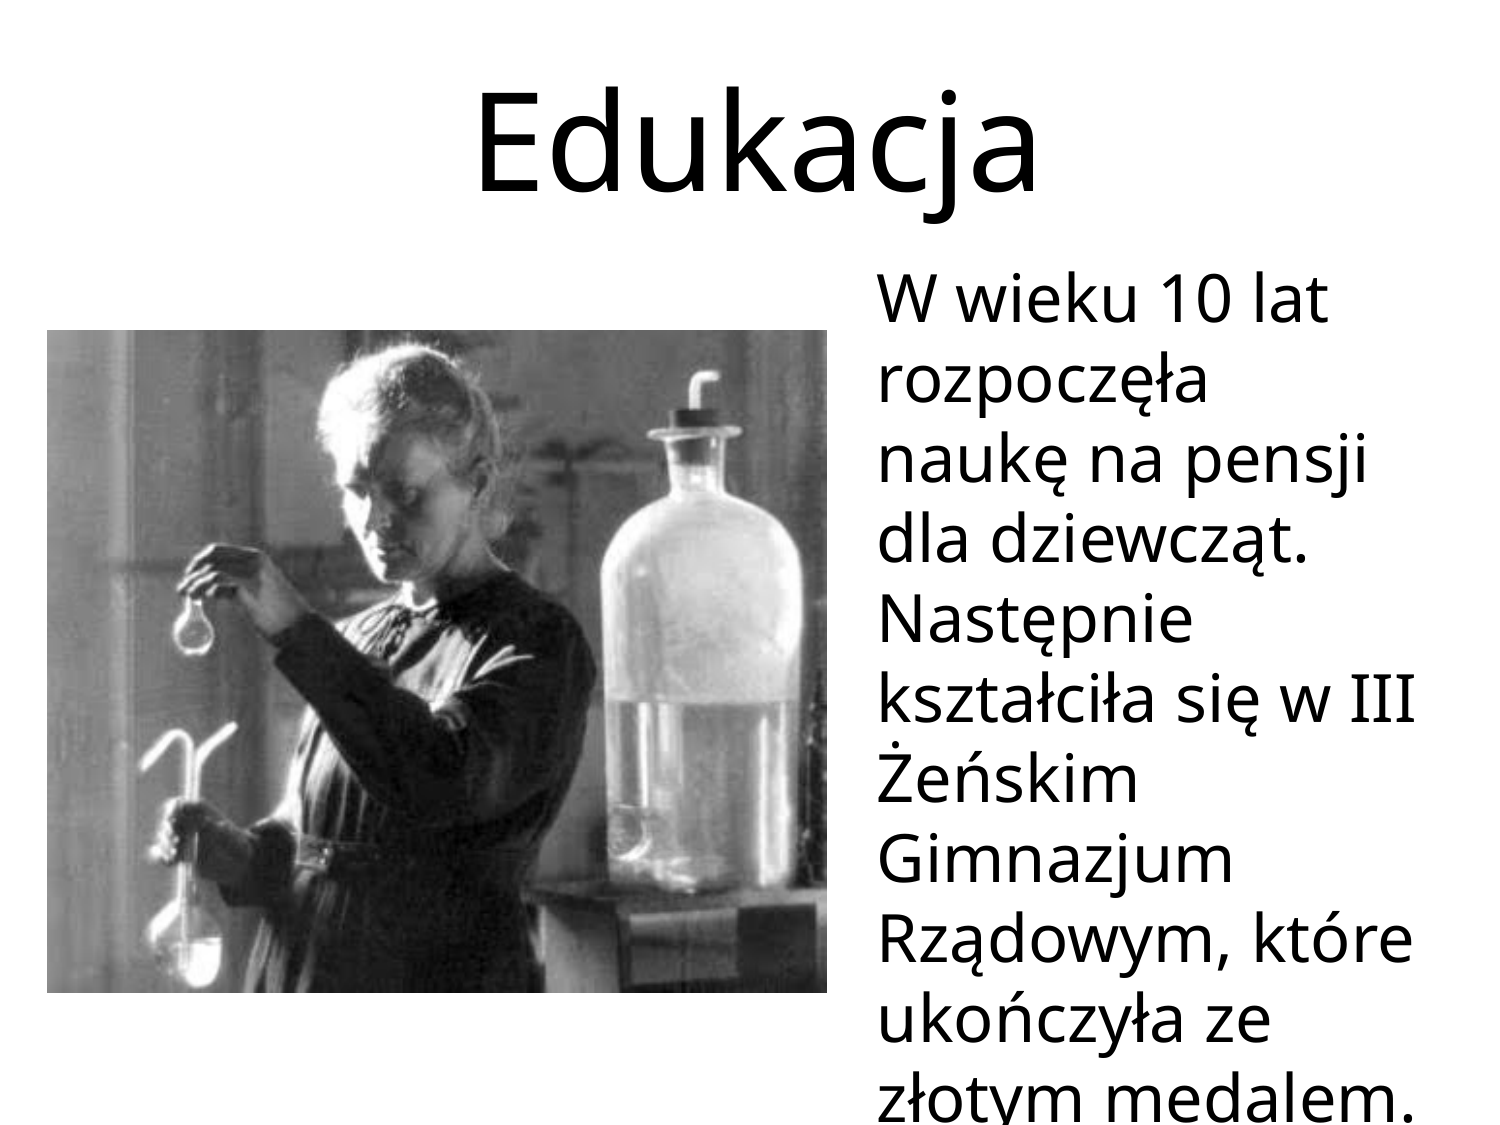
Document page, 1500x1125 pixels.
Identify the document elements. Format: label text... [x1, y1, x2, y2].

text_box W wieku 10 lat rozpoczęła naukę na pensji dla dziewcząt. Następnie kształciła się w III Żeńskim Gimnazjum Rządowym, które ukończyła ze złotym medalem. W 1891 r0zp0częła naukę na Sorbonie. [862, 248, 1437, 1125]
picture [47, 330, 827, 993]
title Edukacja [82, 46, 1432, 235]
